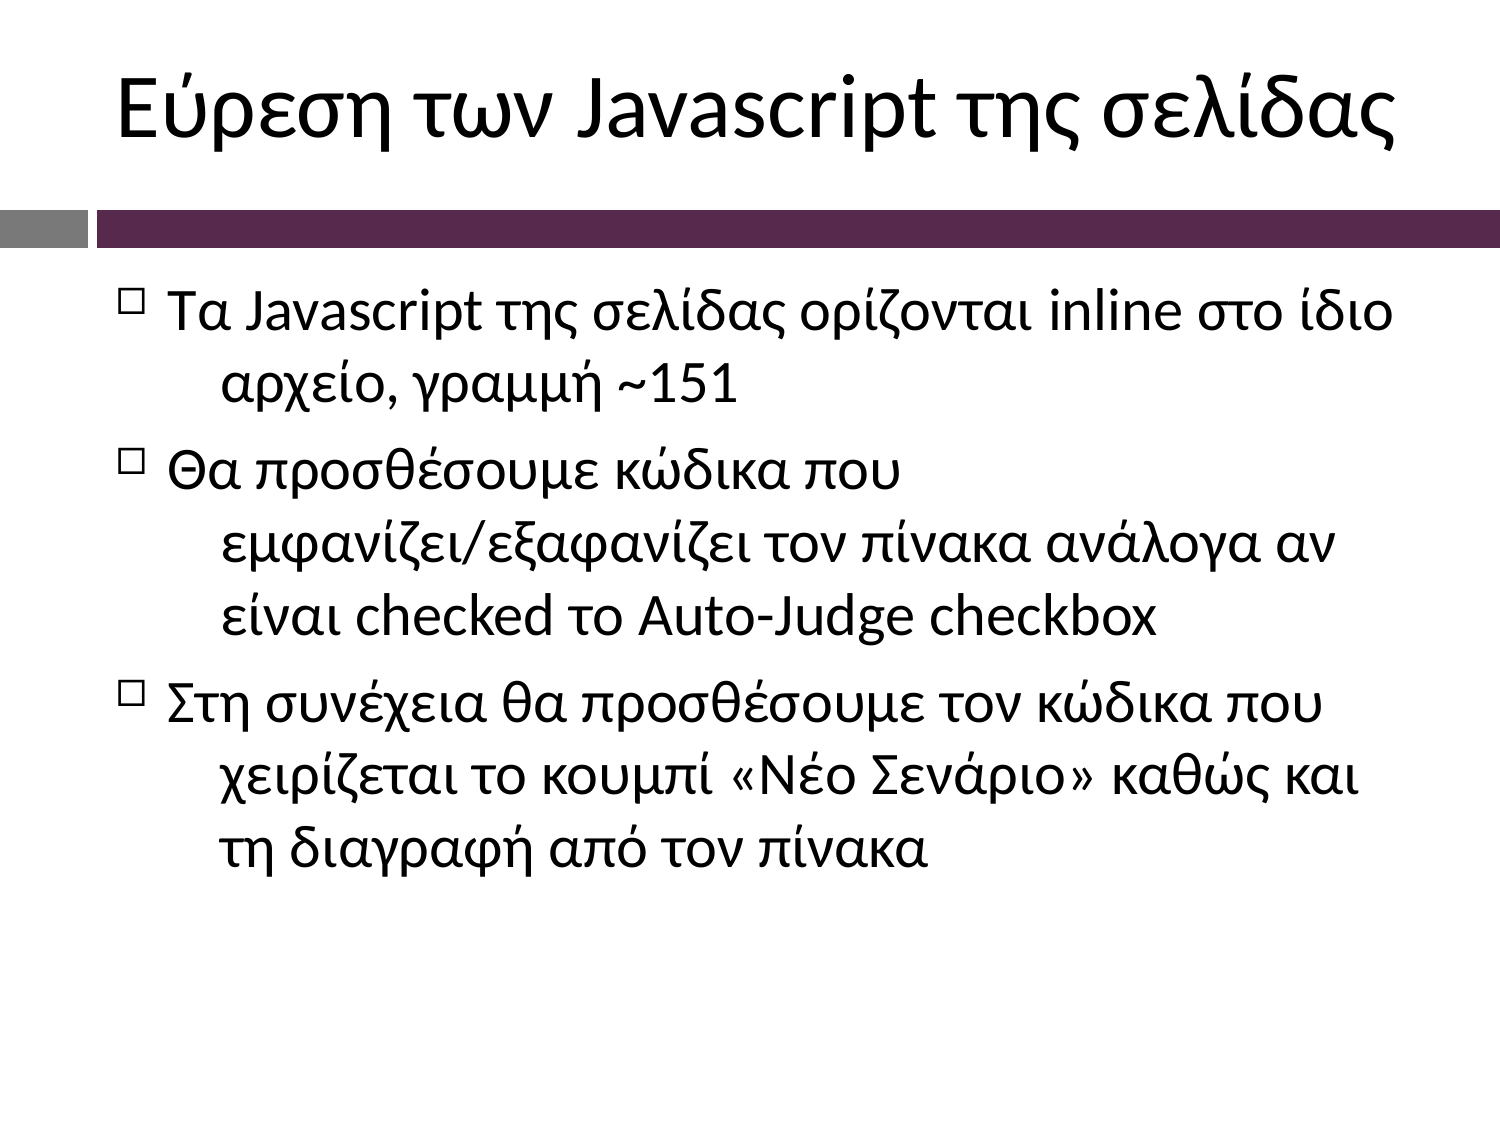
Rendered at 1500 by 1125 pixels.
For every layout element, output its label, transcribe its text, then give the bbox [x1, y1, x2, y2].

title Εύρεση των Javascript της σελίδας [100, 19, 1438, 182]
list Τα Javascript της σελίδας ορίζονται inline στο ίδιο αρχείο, γραμμή ~151 Θα προσθέσουμε κώδικα που εμφανίζει/εξαφανίζει τον πίνακα ανάλογα αν είναι checked το Auto-Judge checkbox Στη συνέχεια θα προσθέσουμε τον κώδικα που χειρίζεται το κουμπί «Νέο Σενάριο» καθώς και τη διαγραφή από τον πίνακα [100, 262, 1438, 1000]
